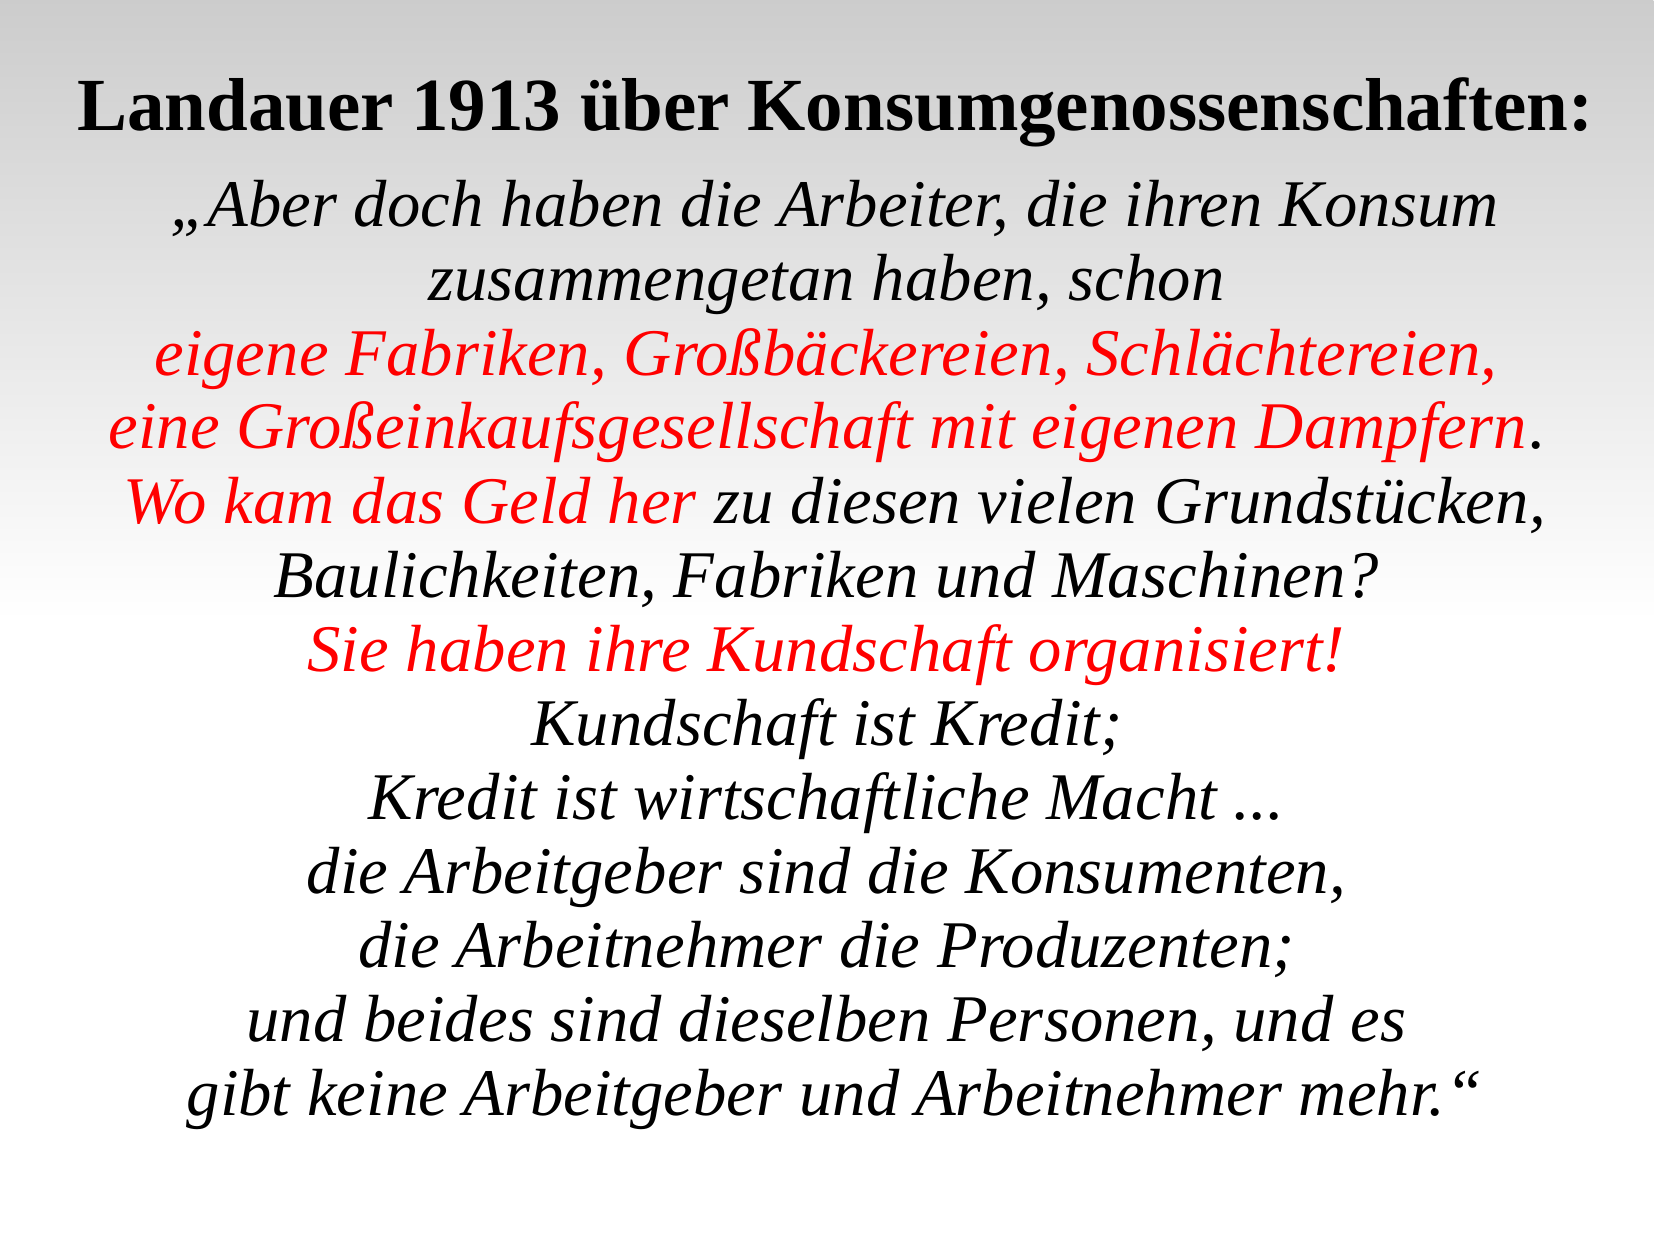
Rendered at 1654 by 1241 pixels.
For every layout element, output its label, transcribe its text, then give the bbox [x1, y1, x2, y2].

text_box Landauer 1913 über Konsumgenossenschaften: „Aber doch haben die Arbeiter, die ihren Konsum zusammengetan haben, schon eigene Fabriken, Großbäckereien, Schlächtereien, eine Großeinkaufsgesellschaft mit eigenen Dampfern. Wo kam das Geld her zu diesen vielen Grundstücken, Baulichkeiten, Fabriken und Maschinen? Sie haben ihre Kundschaft organisiert! Kundschaft ist Kredit; Kredit ist wirtschaftliche Macht ... die Arbeitgeber sind die Konsumenten, die Arbeitnehmer die Produzenten; und beides sind dieselben Personen, und es gibt keine Arbeitgeber und Arbeitnehmer mehr.“ [59, 56, 1613, 1138]
